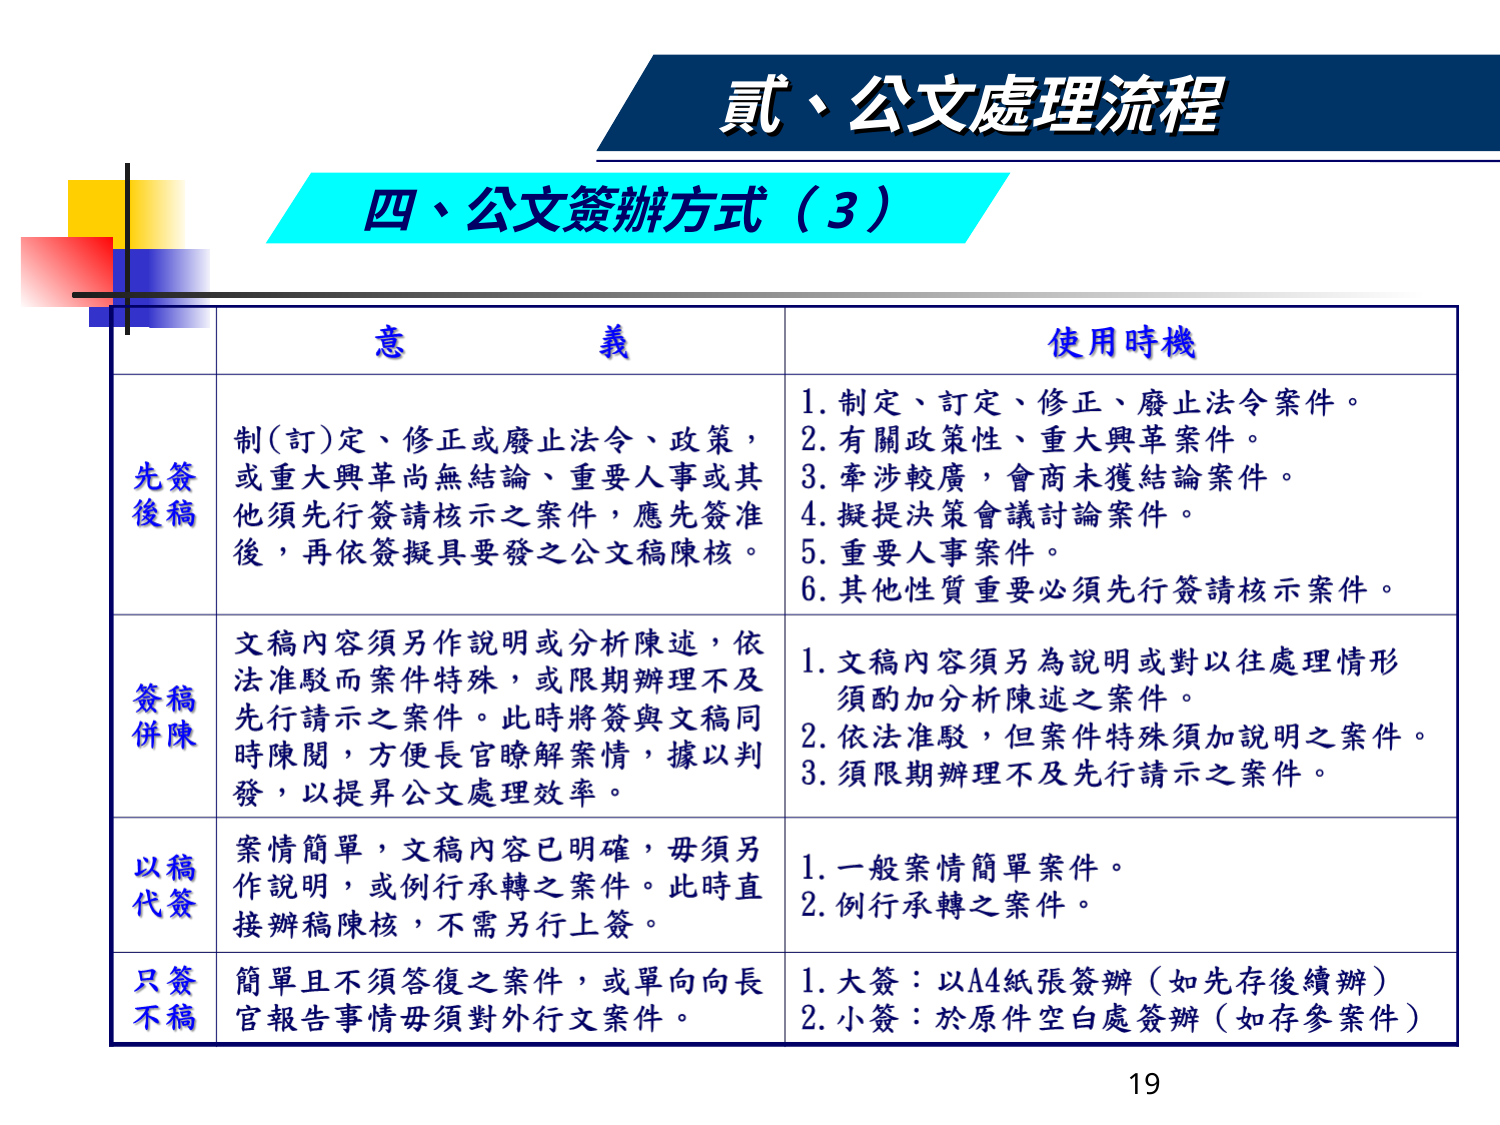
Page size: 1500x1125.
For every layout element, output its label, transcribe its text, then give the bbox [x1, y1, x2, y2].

text_box <編號> [1112, 1060, 1426, 1113]
picture [109, 305, 1459, 1060]
text_box 四、公文簽辦方式（3） [265, 172, 1011, 244]
text_box 貳、公文處理流程 [596, 54, 1500, 152]
